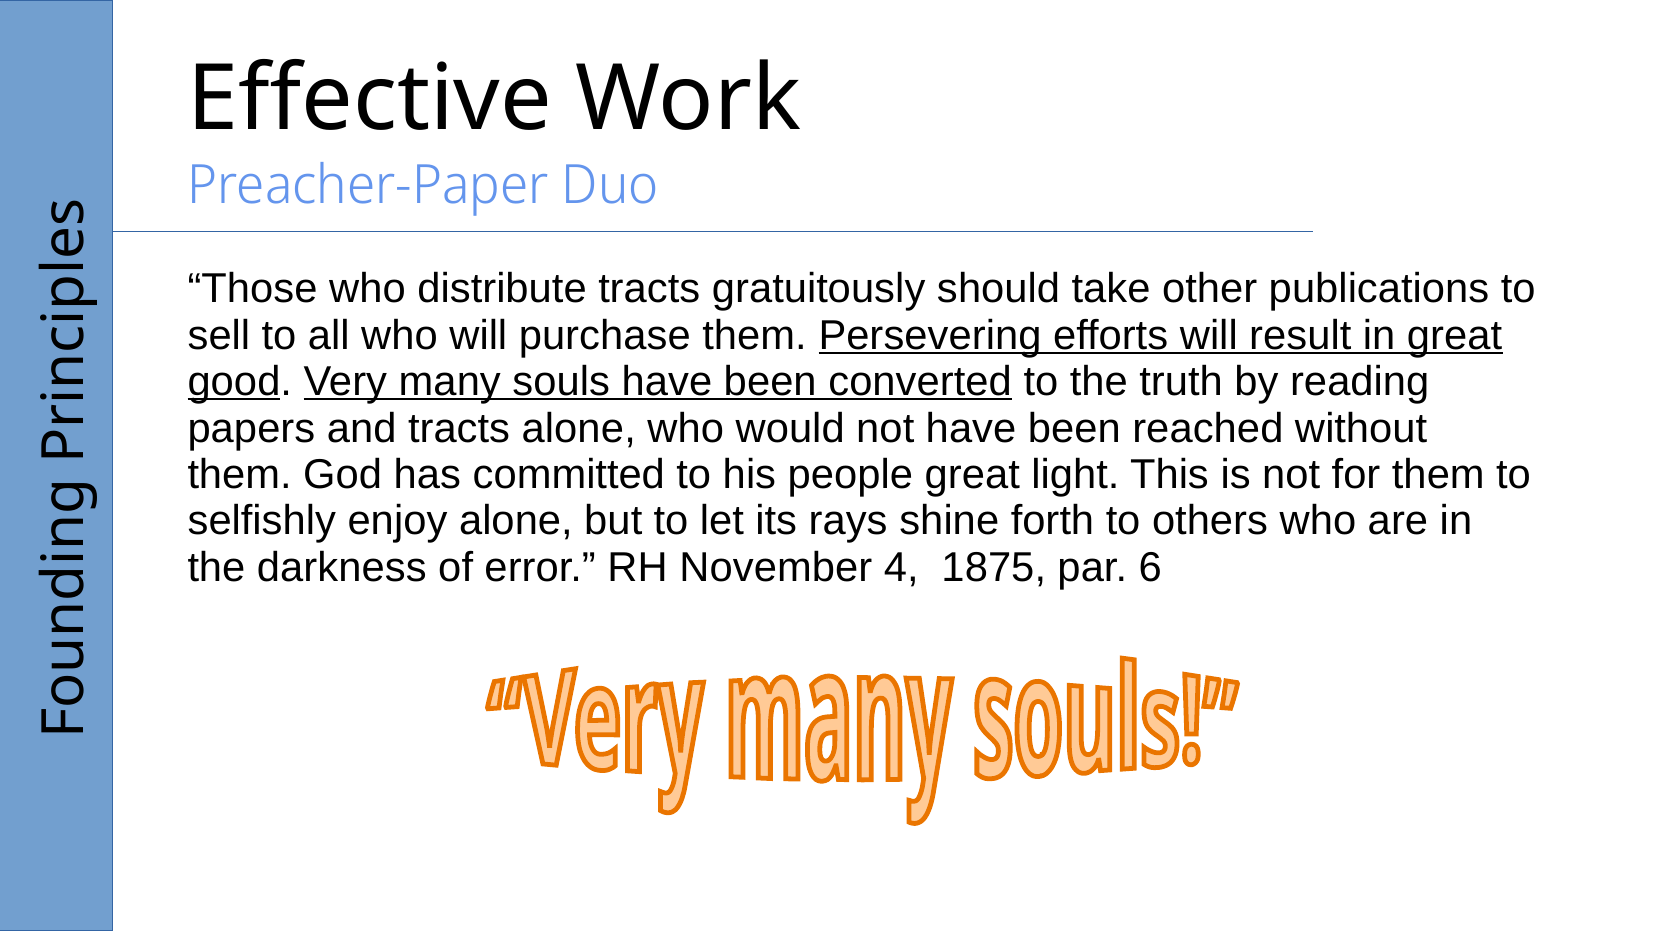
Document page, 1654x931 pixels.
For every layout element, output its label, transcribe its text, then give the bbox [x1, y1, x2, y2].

text_box “Very many souls!” [906, 678, 953, 824]
text_box “Very many souls!” [1203, 677, 1220, 707]
text_box “Very many souls!” [1122, 658, 1135, 770]
text_box “Very many souls!” [859, 676, 901, 780]
subtitle “Those who distribute tracts gratuitously should take other publications to sell to all who will purchase them. Persevering efforts will result in great good. Very many souls have been converted to the truth by reading papers and tracts alone, who would not have been reached without them. God has committed to his people great light. This is not for them to selfishly enjoy alone, but to let its rays shine forth to others who are in the darkness of error.” RH November 4, 1875, par. 6 [187, 264, 1538, 591]
text_box “Very many souls!” [730, 676, 798, 779]
text_box “Very many souls!” [1069, 685, 1110, 774]
text_box “Very many souls!” [577, 688, 618, 771]
text_box [0, 0, 113, 931]
text_box “Very many souls!” [976, 679, 1011, 779]
title Preacher-Paper Duo [187, 125, 1571, 239]
text_box “Very many souls!” [505, 677, 522, 708]
title Effective Work [187, 33, 1571, 125]
text_box “Very many souls!” [1144, 691, 1178, 768]
text_box “Very many souls!” [523, 668, 576, 766]
text_box “Very many souls!” [807, 676, 847, 782]
text_box “Very many souls!” [1184, 674, 1199, 735]
text_box “Very many souls!” [1016, 681, 1060, 777]
text_box Founding Principles [13, 37, 105, 901]
text_box “Very many souls!” [627, 682, 704, 813]
text_box “Very many souls!” [1222, 680, 1238, 709]
text_box “Very many souls!” [487, 680, 503, 709]
